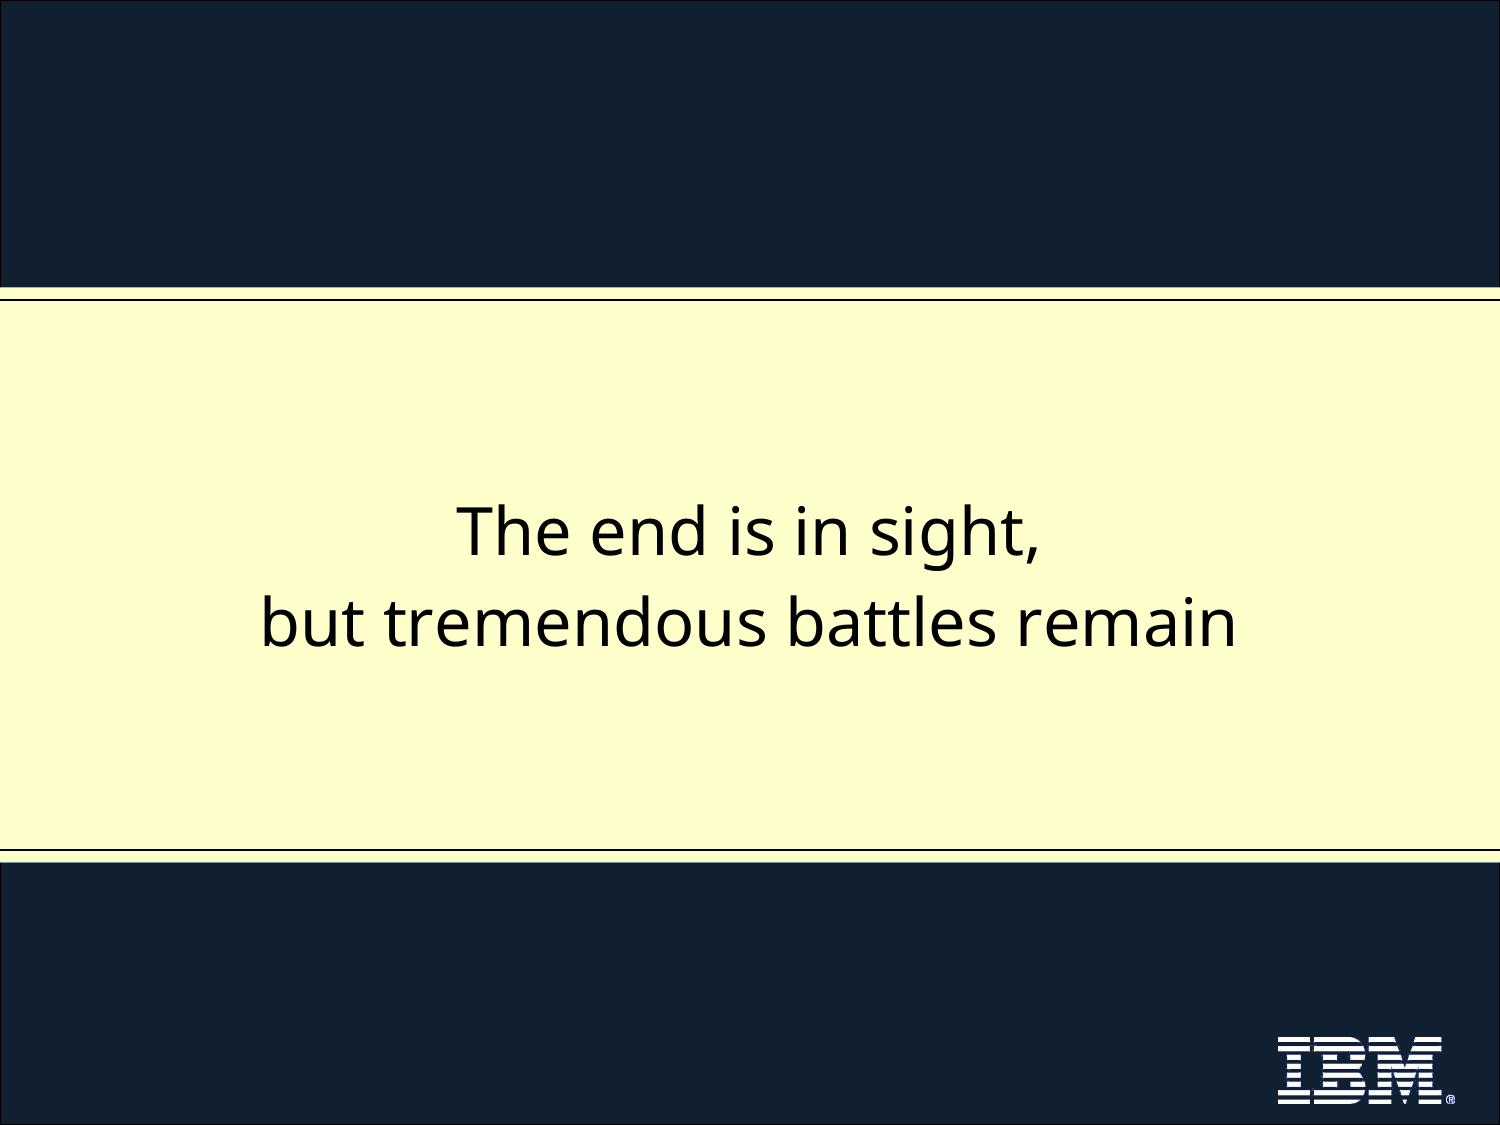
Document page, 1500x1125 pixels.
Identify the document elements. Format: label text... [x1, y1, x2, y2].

text_box The end is in sight, but tremendous battles remain [0, 301, 1500, 849]
text_box The end is in sight, but tremendous battles remain [0, 287, 1500, 299]
picture [1278, 1037, 1484, 1104]
text_box The end is in sight, but tremendous battles remain [0, 851, 1500, 863]
